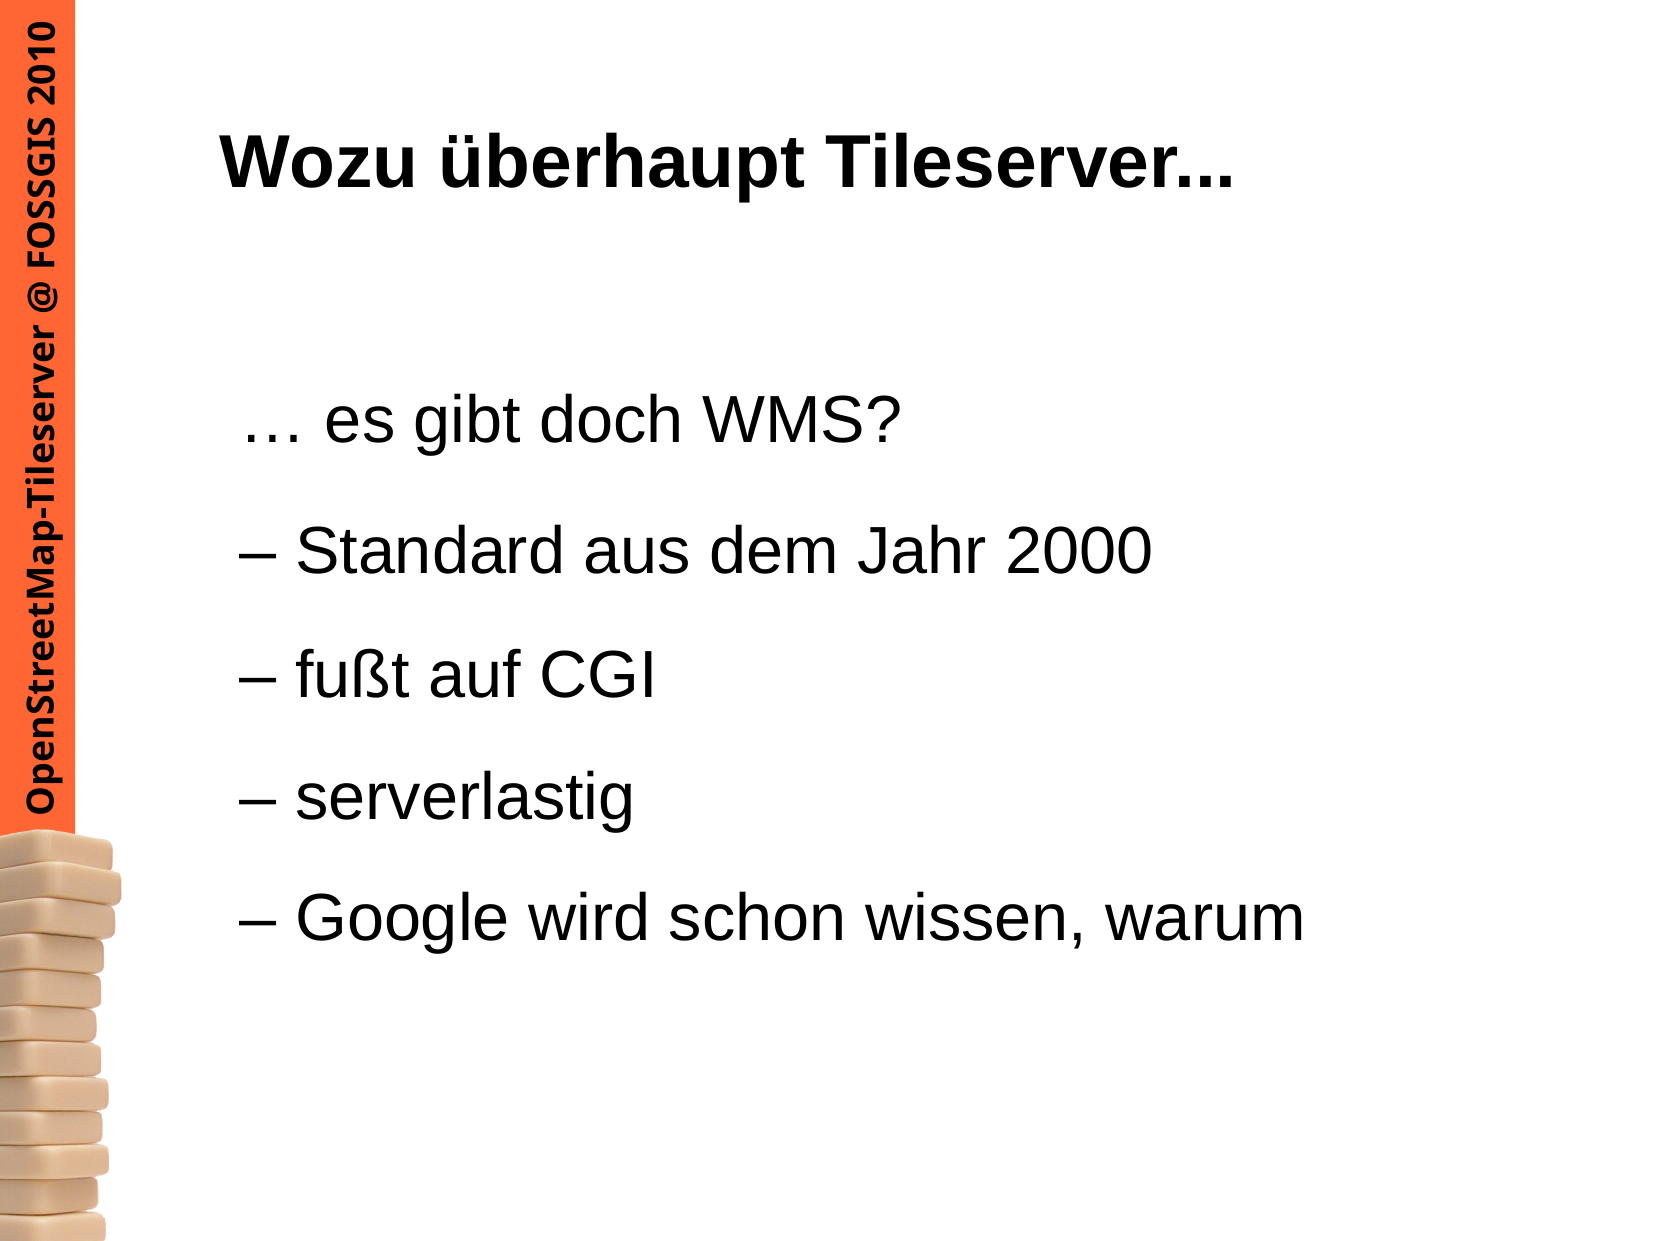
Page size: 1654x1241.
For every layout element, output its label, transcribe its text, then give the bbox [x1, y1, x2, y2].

text_box – serverlastig [225, 751, 1313, 842]
text_box – Standard aus dem Jahr 2000 [225, 505, 1463, 595]
text_box – Google wird schon wissen, warum [225, 872, 1458, 963]
text_box … es gibt doch WMS? [225, 375, 1313, 465]
text_box Wozu überhaupt Tileserver... [205, 112, 1501, 212]
text_box – fußt auf CGI [225, 629, 1313, 720]
picture [0, 816, 133, 1241]
